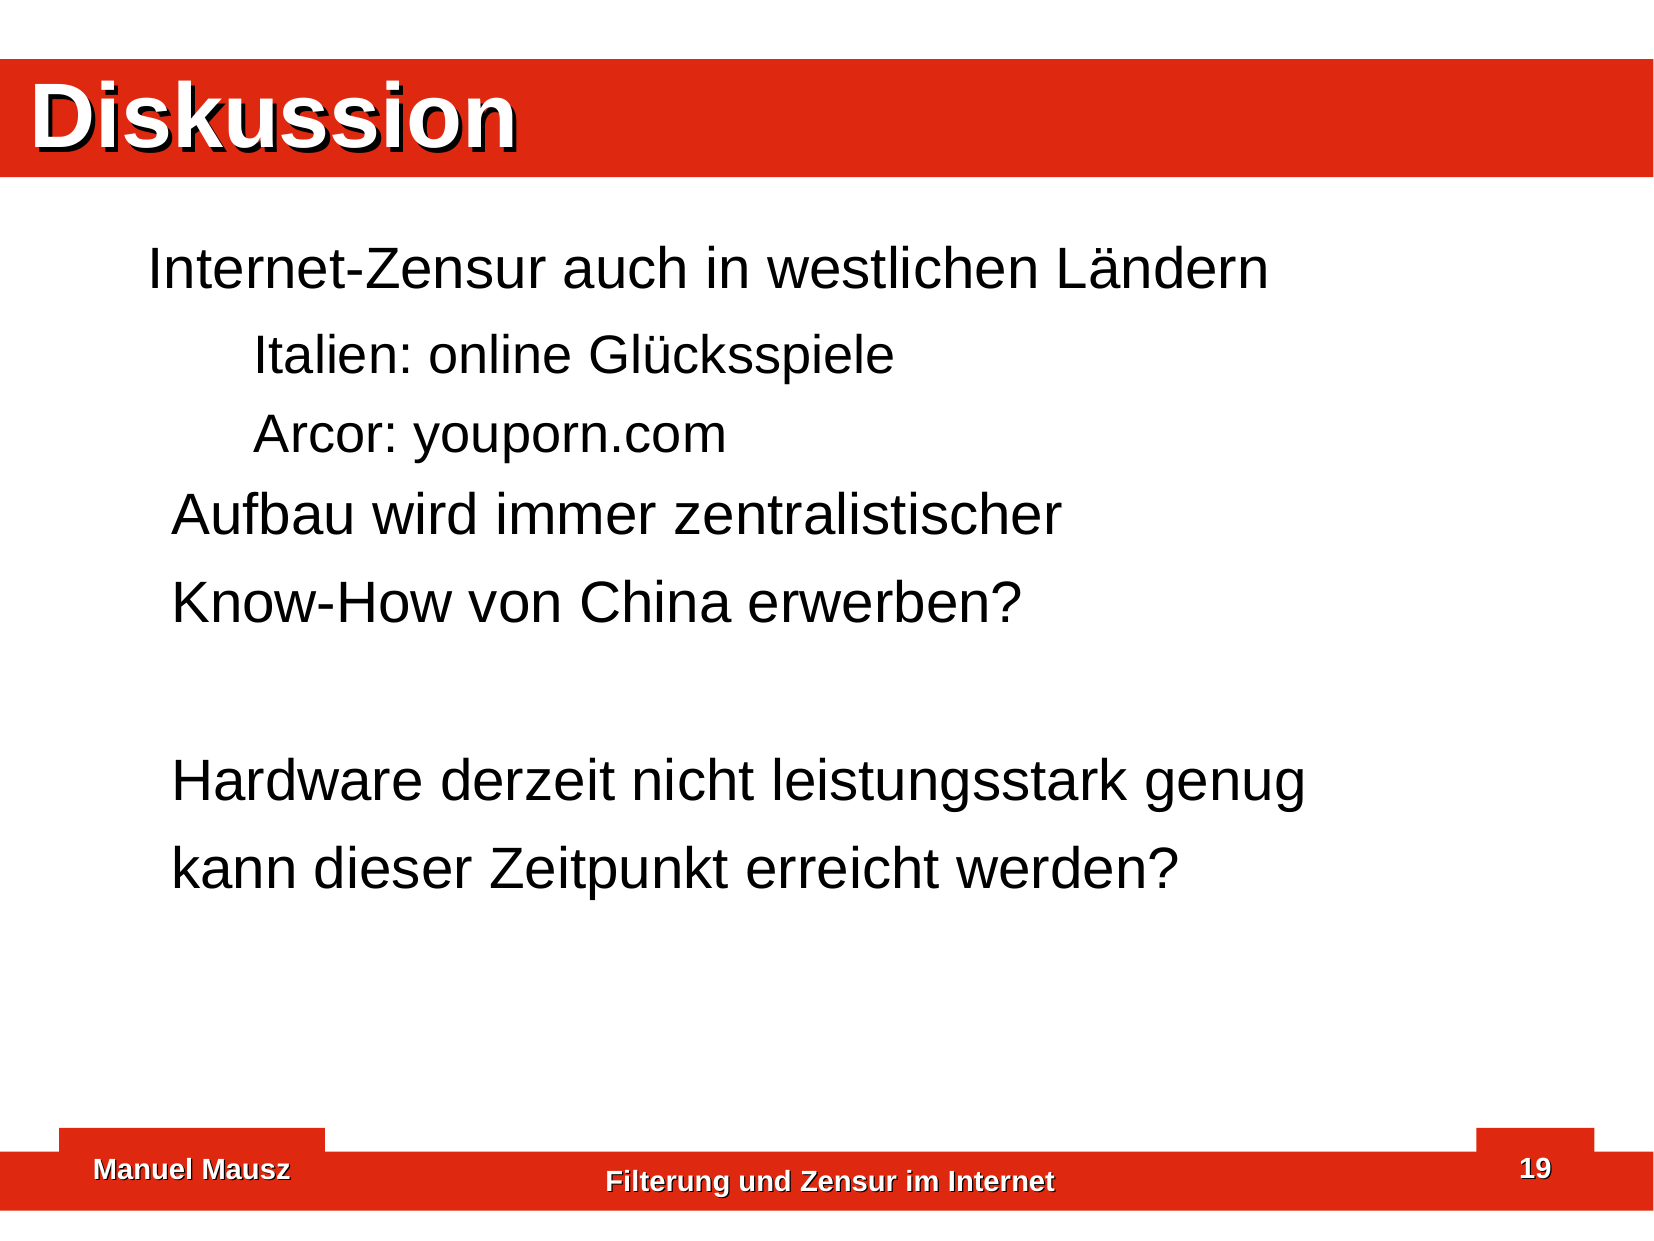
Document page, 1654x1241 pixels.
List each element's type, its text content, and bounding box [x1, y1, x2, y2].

list Internet-Zensur auch in westlichen Ländern Italien: online Glücksspiele Arcor: youporn.com Aufbau wird immer zentralistischer Know-How von China erwerben? Hardware derzeit nicht leistungsstark genug kann dieser Zeitpunkt erreicht werden? [76, 236, 1595, 1040]
title Diskussion [29, 64, 1625, 168]
